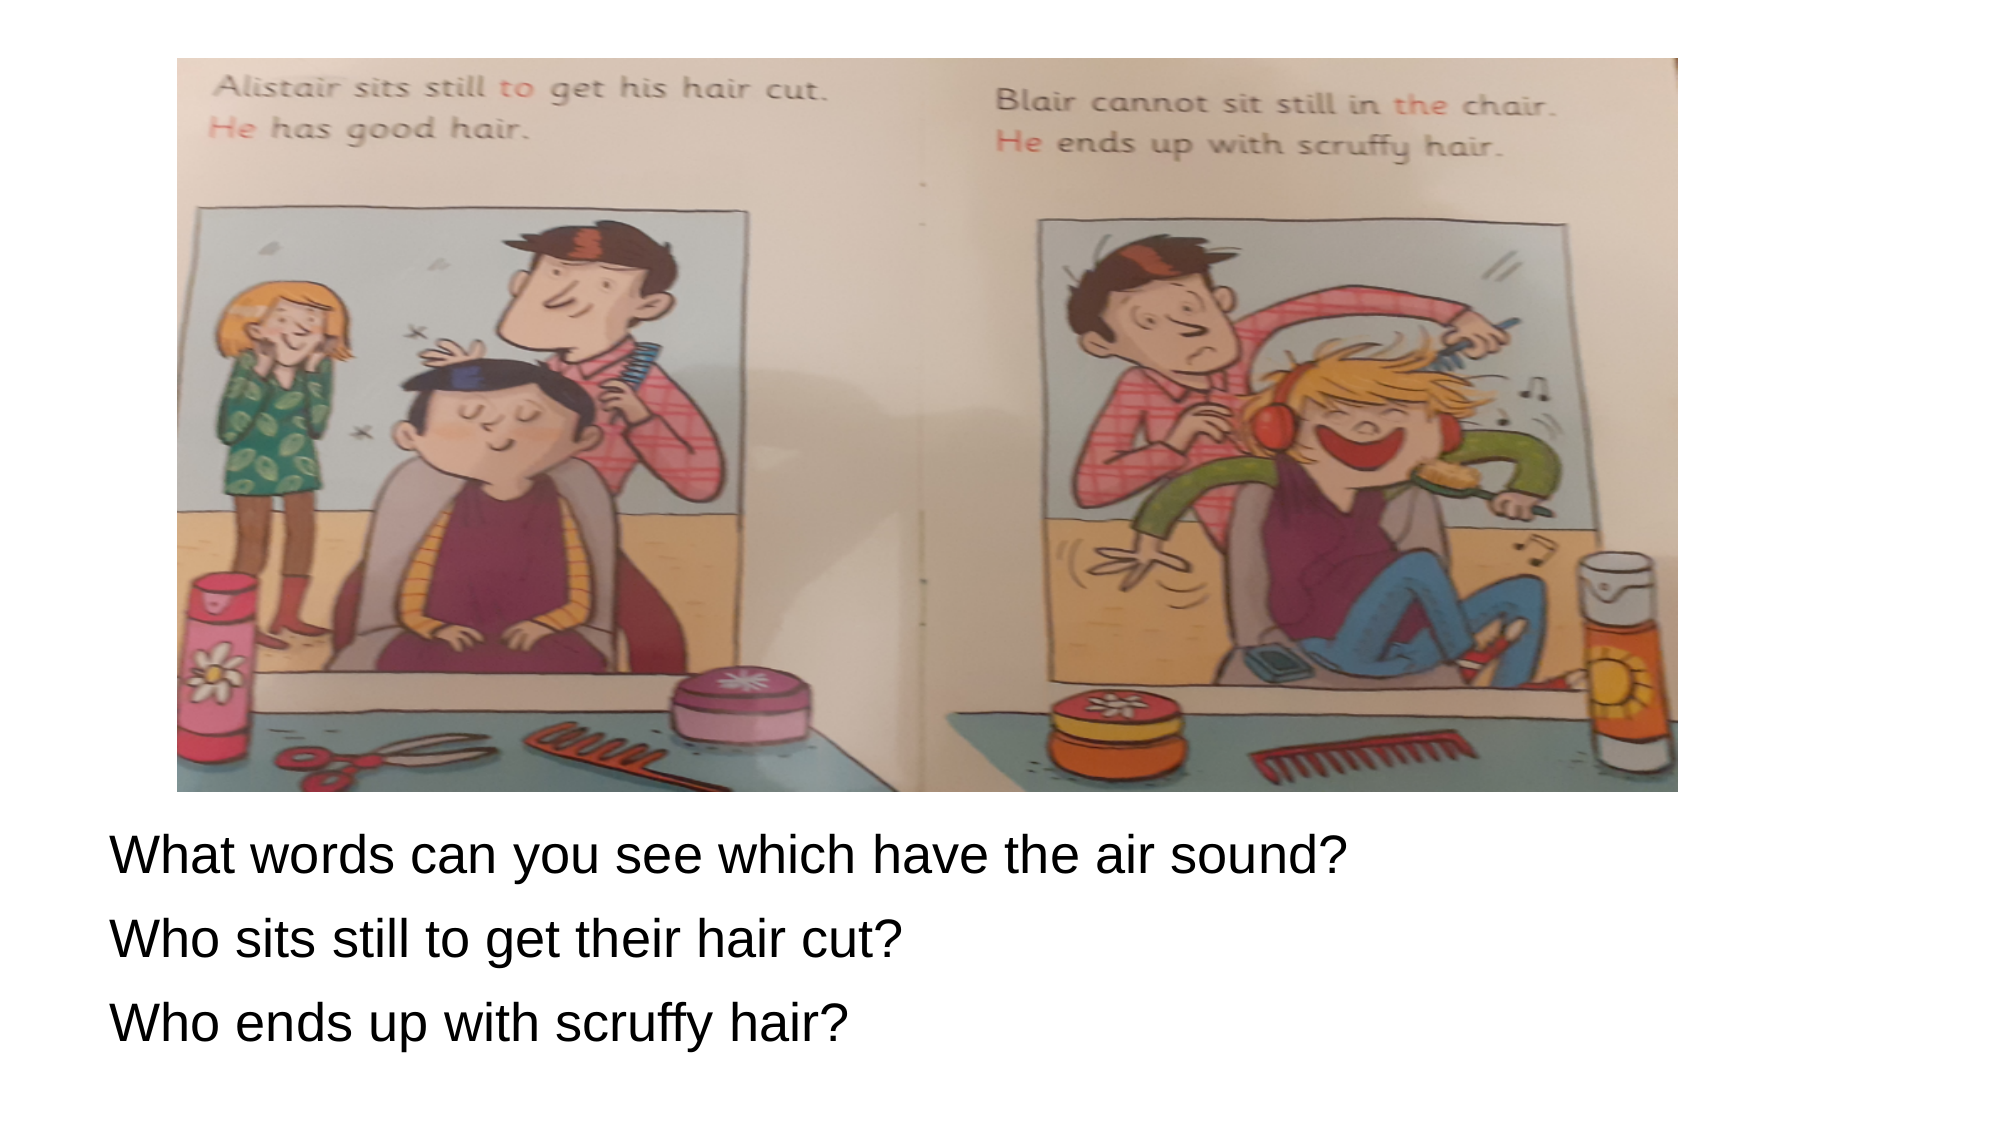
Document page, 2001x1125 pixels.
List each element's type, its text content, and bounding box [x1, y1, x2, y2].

list What words can you see which have the air sound? Who sits still to get their hair cut? Who ends up with scruffy hair? [94, 735, 1939, 1125]
picture [177, 59, 1678, 792]
